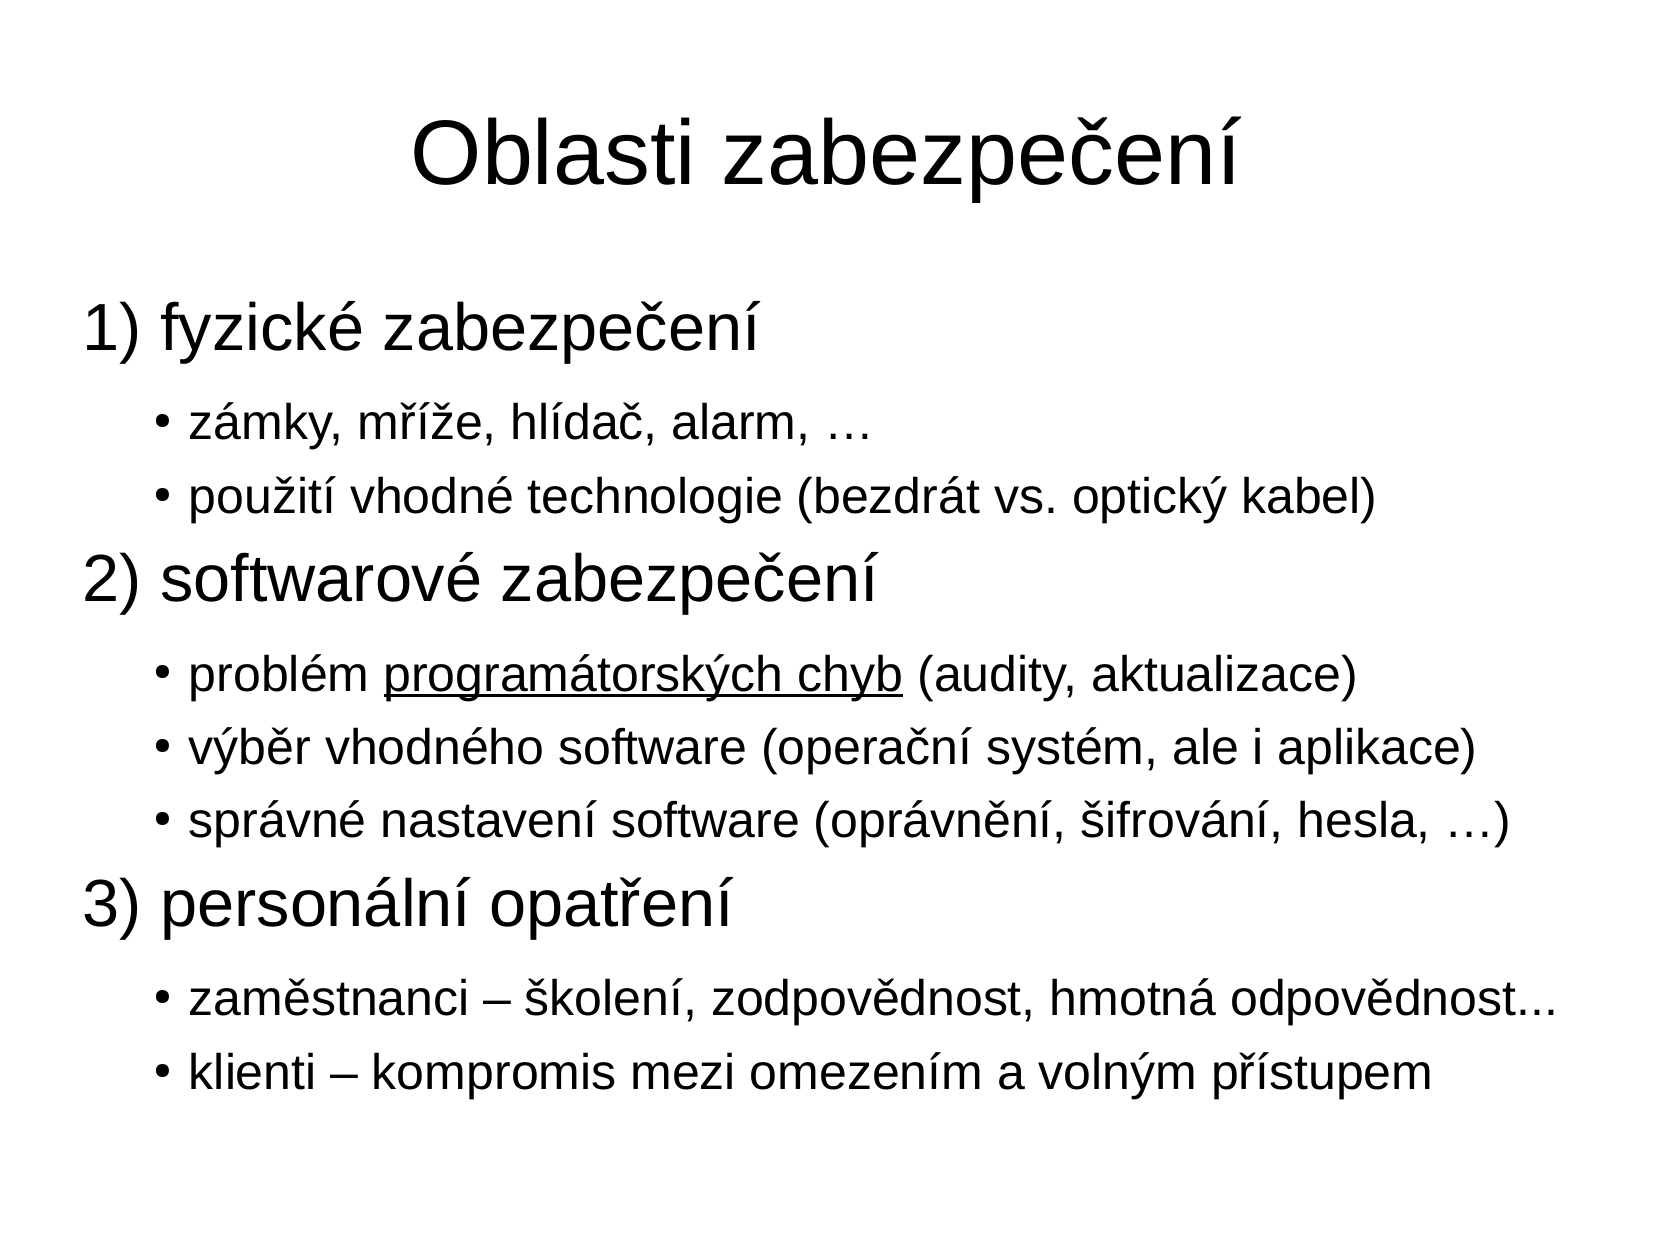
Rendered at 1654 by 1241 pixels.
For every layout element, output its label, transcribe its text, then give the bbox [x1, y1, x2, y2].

title Oblasti zabezpečení [82, 56, 1571, 250]
list fyzické zabezpečení zámky, mříže, hlídač, alarm, … použití vhodné technologie (bezdrát vs. optický kabel) softwarové zabezpečení problém programátorských chyb (audity, aktualizace) výběr vhodného software (operační systém, ale i aplikace) správné nastavení software (oprávnění, šifrování, hesla, …) personální opatření zaměstnanci – školení, zodpovědnost, hmotná odpovědnost... klienti – kompromis mezi omezením a volným přístupem [82, 290, 1595, 1100]
